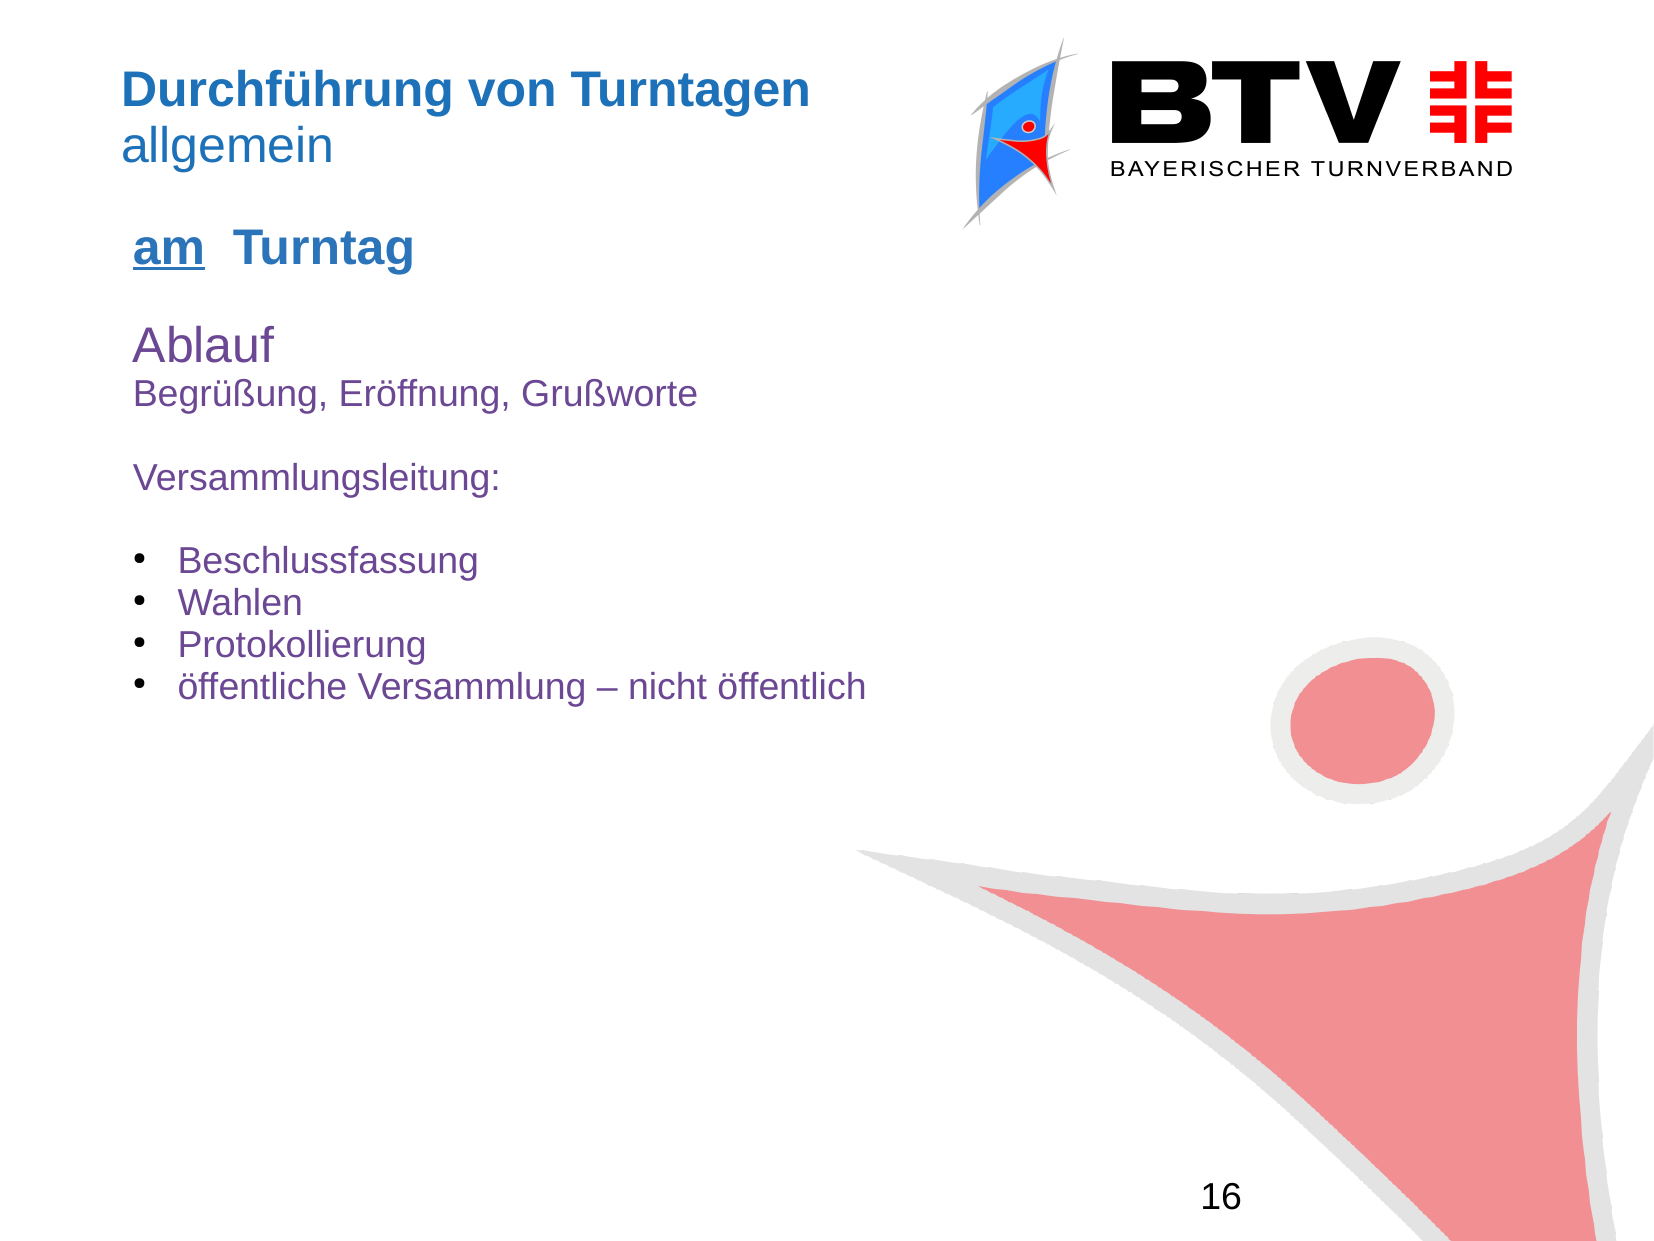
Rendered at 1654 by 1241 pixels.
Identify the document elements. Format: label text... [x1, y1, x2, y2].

title Durchführung von Turntagen allgemein [106, 54, 892, 201]
subtitle am Turntag Ablauf Begrüßung, Eröffnung, Grußworte Versammlungsleitung: Beschlussfassung Wahlen Protokollierung öffentliche Versammlung – nicht öffentlich [118, 212, 1583, 1099]
text_box <Nummer> [1185, 1169, 1571, 1216]
picture [939, 24, 1548, 212]
picture [854, 637, 1654, 1241]
